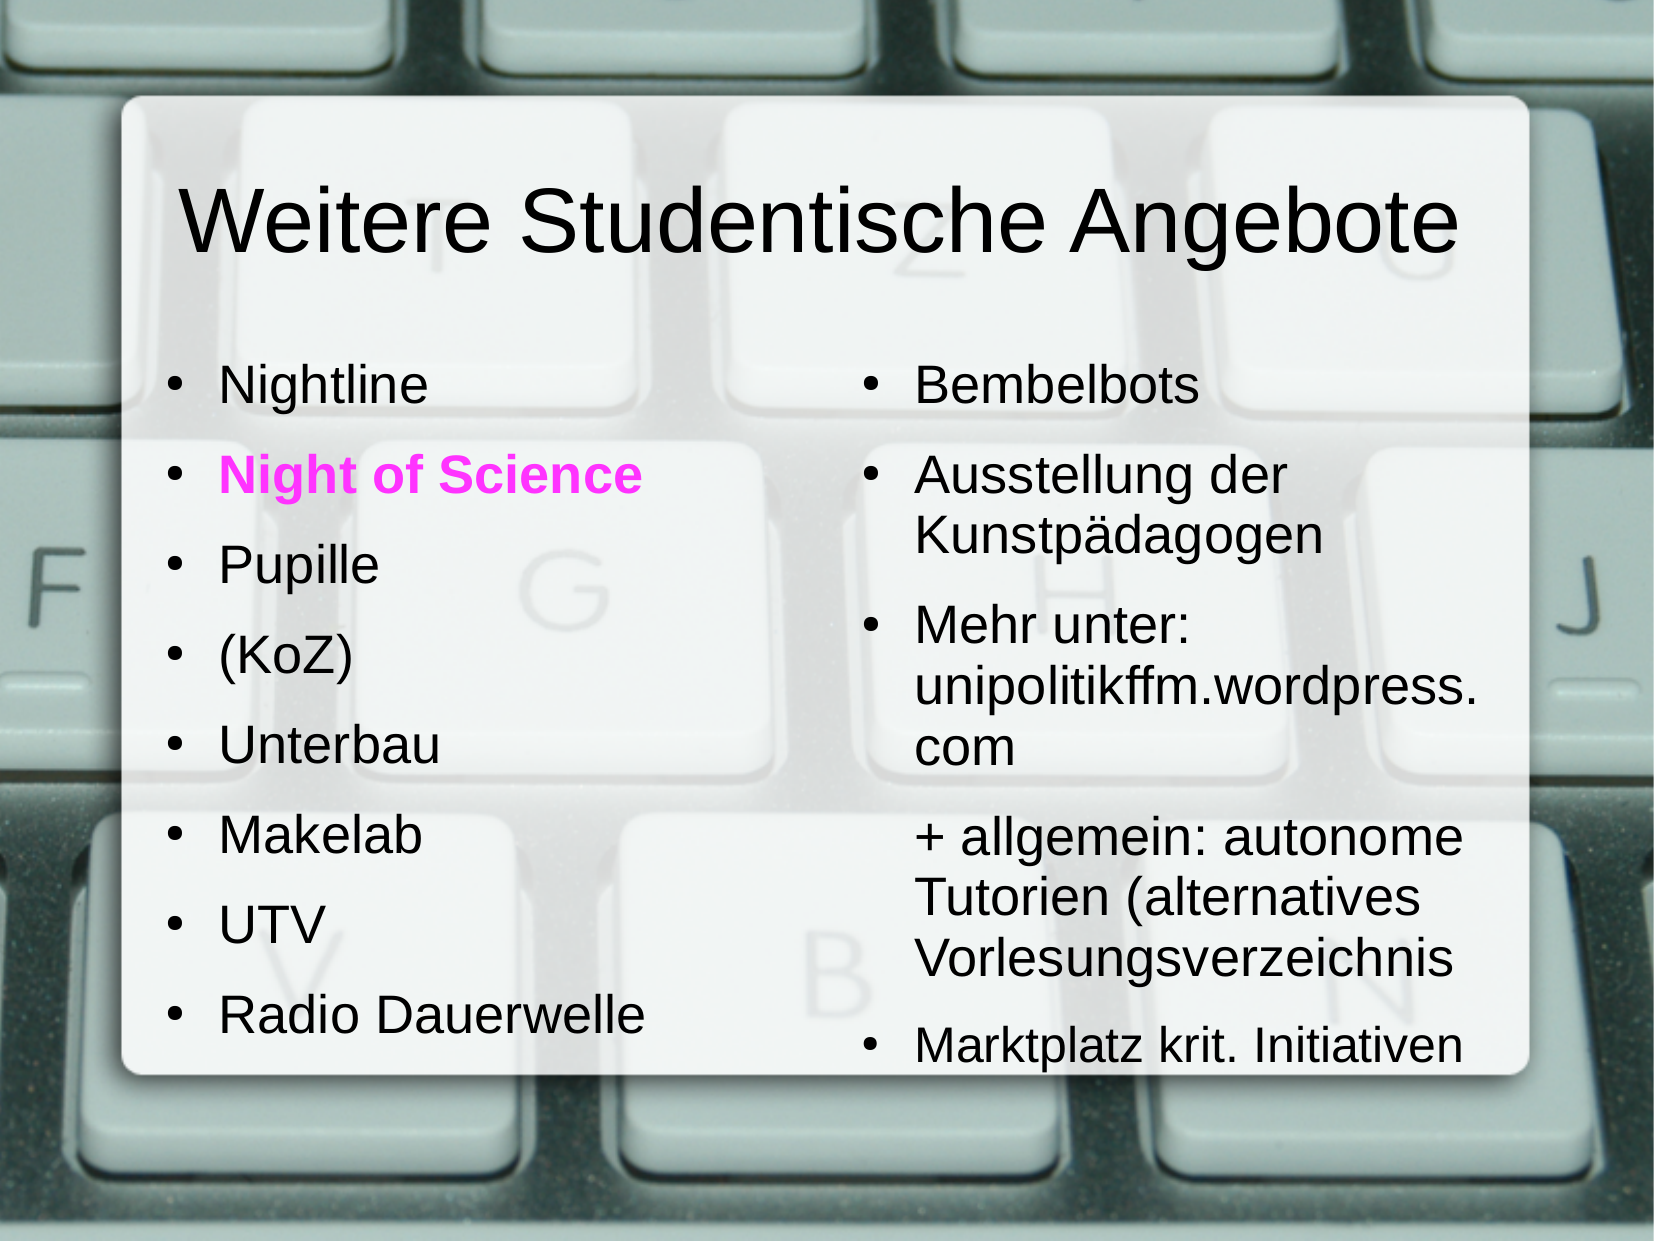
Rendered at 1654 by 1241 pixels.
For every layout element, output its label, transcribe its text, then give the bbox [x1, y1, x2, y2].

list Nightline Night of Science Pupille (KoZ) Unterbau Makelab UTV Radio Dauerwelle [147, 354, 811, 1176]
title Weitere Studentische Angebote [135, 117, 1506, 325]
list Bembelbots Ausstellung der Kunstpädagogen Mehr unter: unipolitikffm.wordpress.com + allgemein: autonome Tutorien (alternatives Vorlesungsverzeichnis Marktplatz krit. Initiativen [843, 354, 1507, 1074]
picture [0, 0, 1654, 1241]
